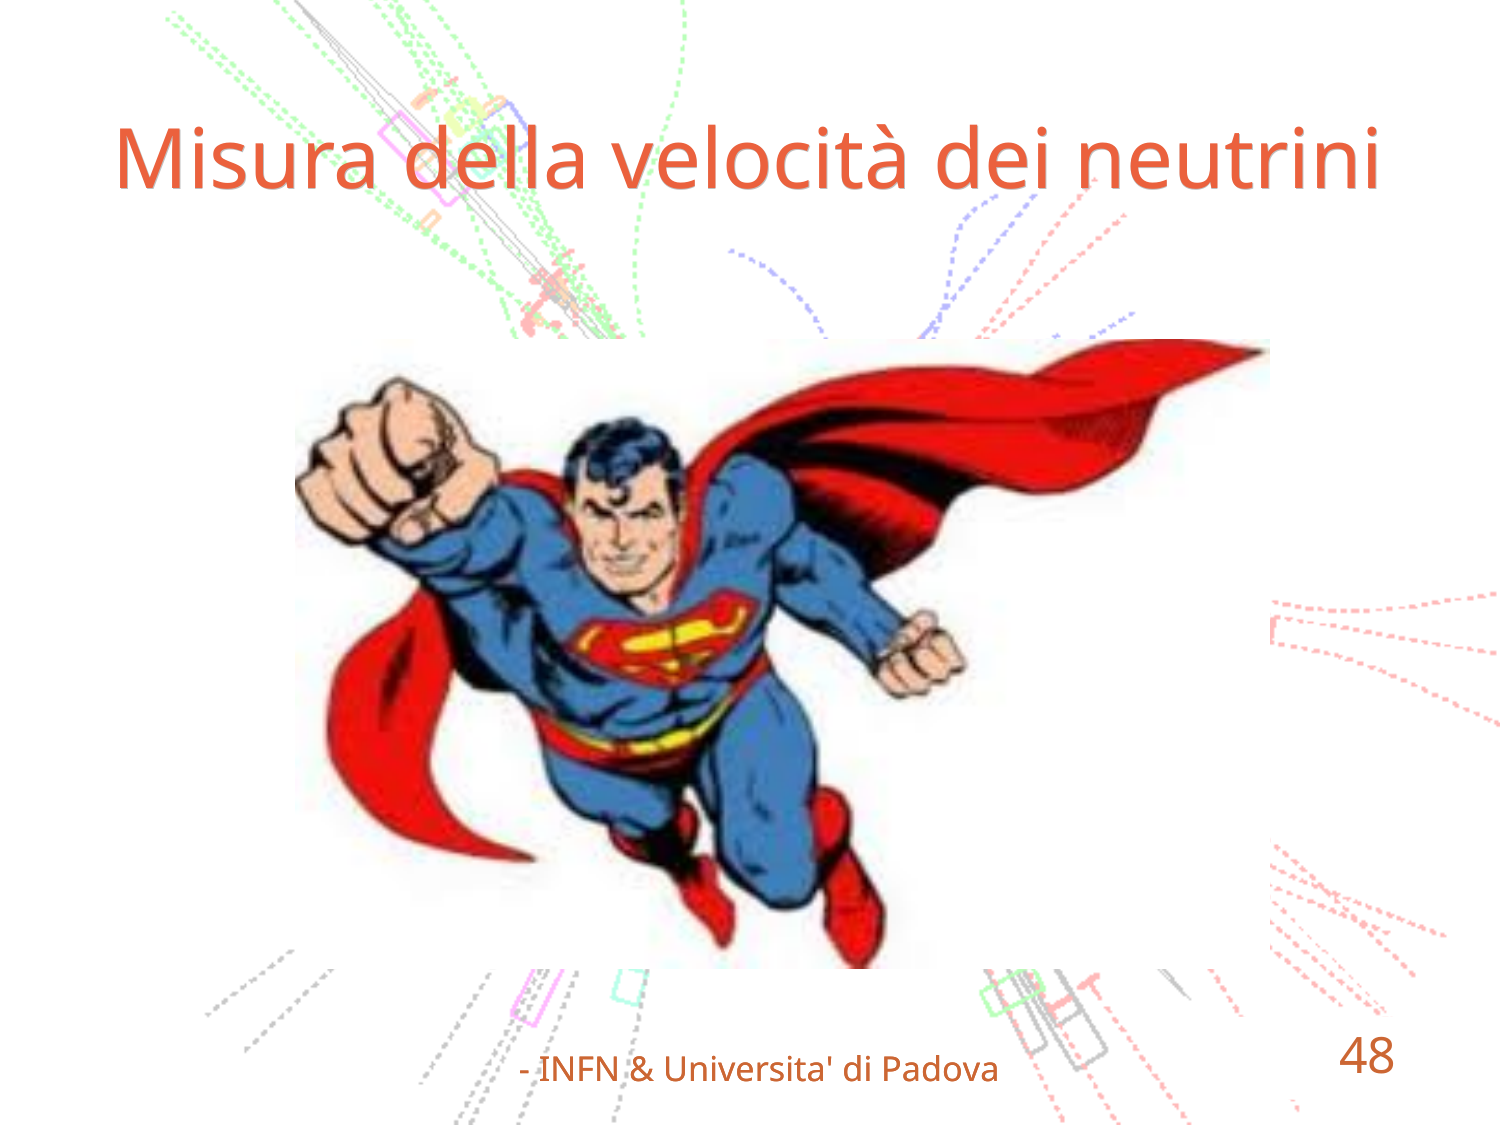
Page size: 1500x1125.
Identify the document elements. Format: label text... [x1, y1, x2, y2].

title Misura della velocità dei neutrini [68, 23, 1429, 290]
picture [0, 0, 1500, 1125]
